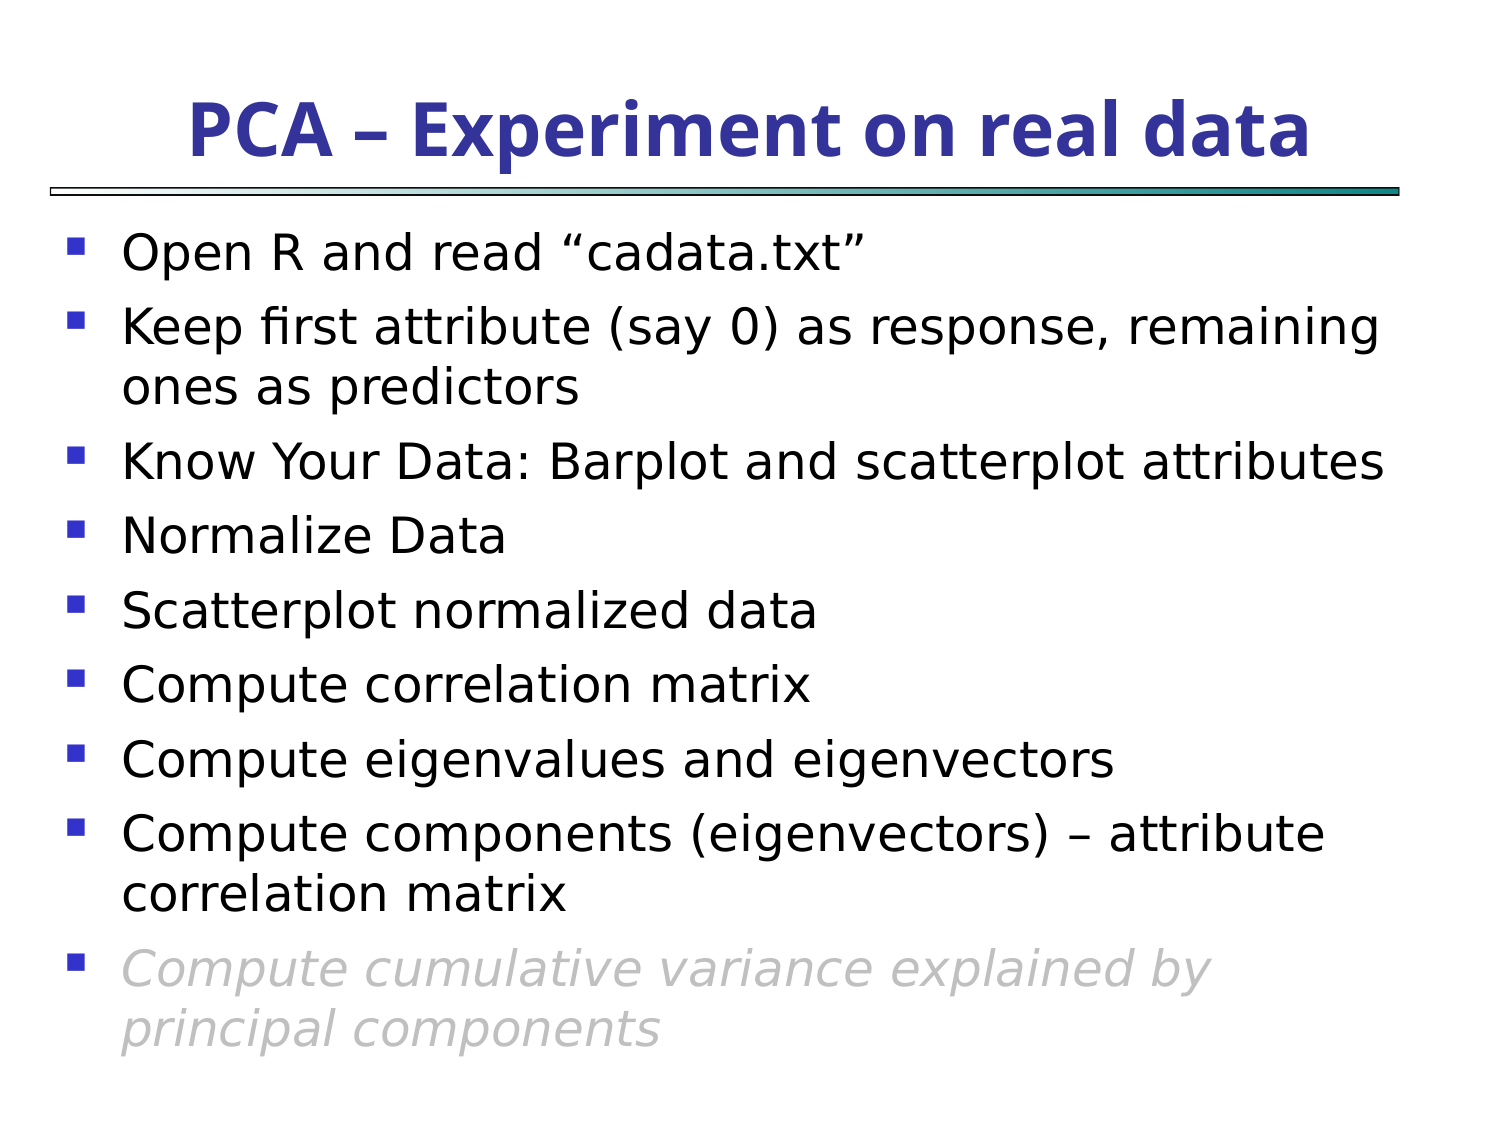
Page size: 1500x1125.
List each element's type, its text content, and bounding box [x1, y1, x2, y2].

list Open R and read “cadata.txt” Keep first attribute (say 0) as response, remaining ones as predictors Know Your Data: Barplot and scatterplot attributes Normalize Data Scatterplot normalized data Compute correlation matrix Compute eigenvalues and eigenvectors Compute components (eigenvectors) – attribute correlation matrix Compute cumulative variance explained by principal components [49, 212, 1425, 1081]
title PCA – Experiment on real data [0, 74, 1500, 180]
